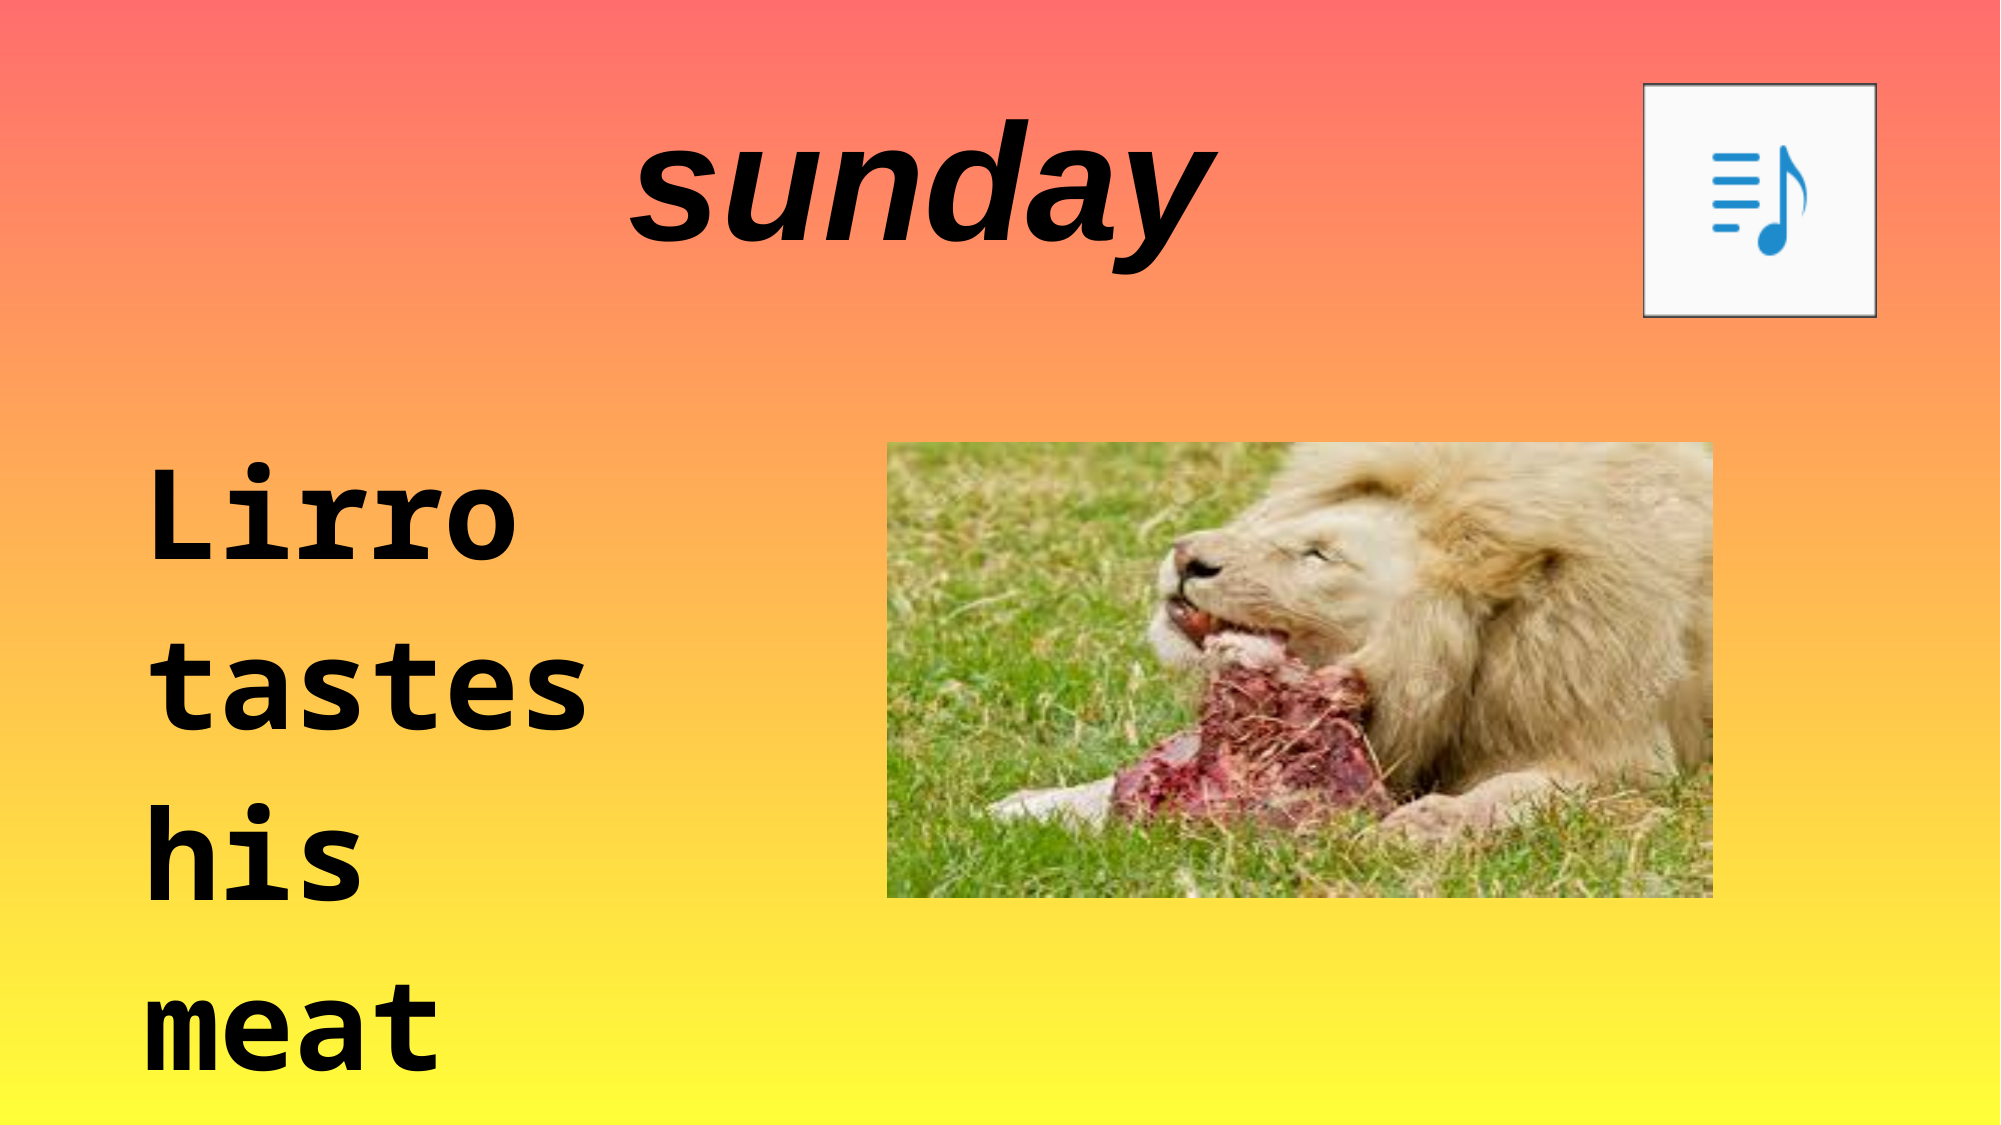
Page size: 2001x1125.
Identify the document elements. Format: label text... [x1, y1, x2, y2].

picture [887, 442, 1713, 898]
text_box sunday [614, 82, 1641, 284]
text_box [1641, 82, 1879, 319]
text_box Lirro tastes his meat [129, 418, 650, 934]
